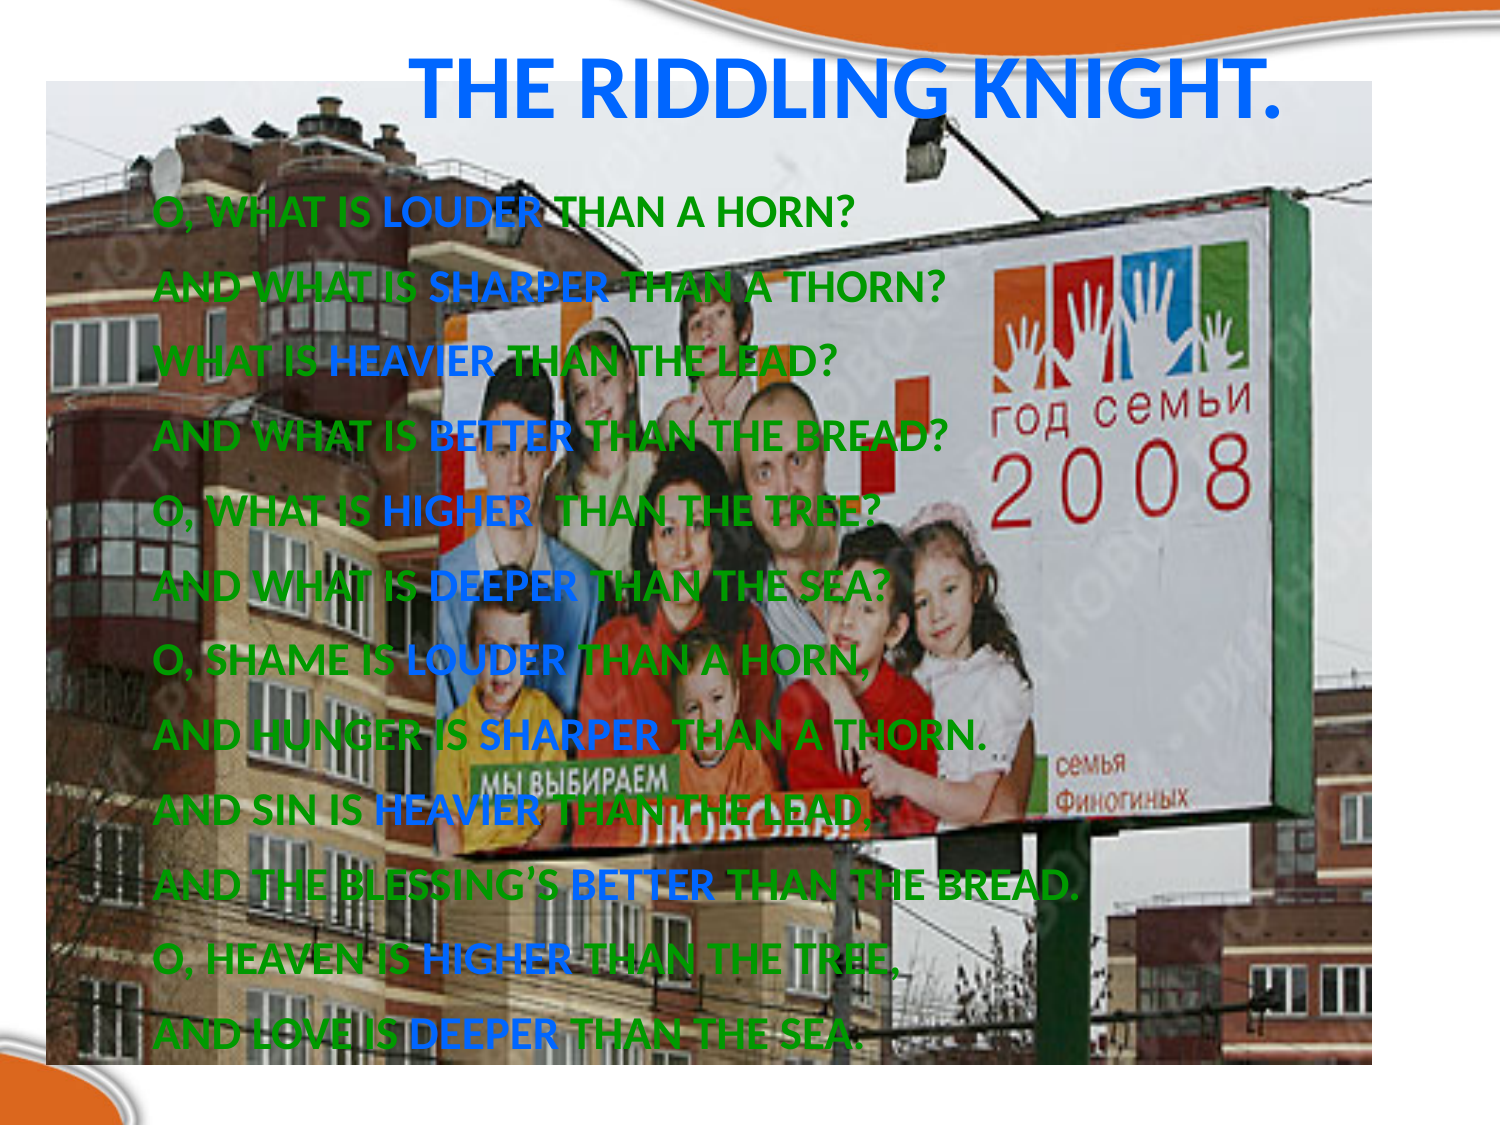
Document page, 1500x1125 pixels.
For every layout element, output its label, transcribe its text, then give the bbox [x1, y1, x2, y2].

list O, WHAT IS LOUDER THAN A HORN? AND WHAT IS SHARPER THAN A THORN? WHAT IS HEAVIER THAN THE LEAD? AND WHAT IS BETTER THAN THE BREAD? O, WHAT IS HIGHER THAN THE TREE? AND WHAT IS DEEPER THAN THE SEA? O, SHAME IS LOUDER THAN A HORN, AND HUNGER IS SHARPER THAN A THORN. AND SIN IS HEAVIER THAN THE LEAD, AND THE BLESSING’S BETTER THAN THE BREAD. O, HEAVEN IS HIGHER THAN THE TREE, AND LOVE IS DEEPER THAN THE SEA. [137, 184, 1400, 1071]
title THE RIDDLING KNIGHT. [125, 42, 1425, 173]
picture [0, 0, 1500, 1125]
